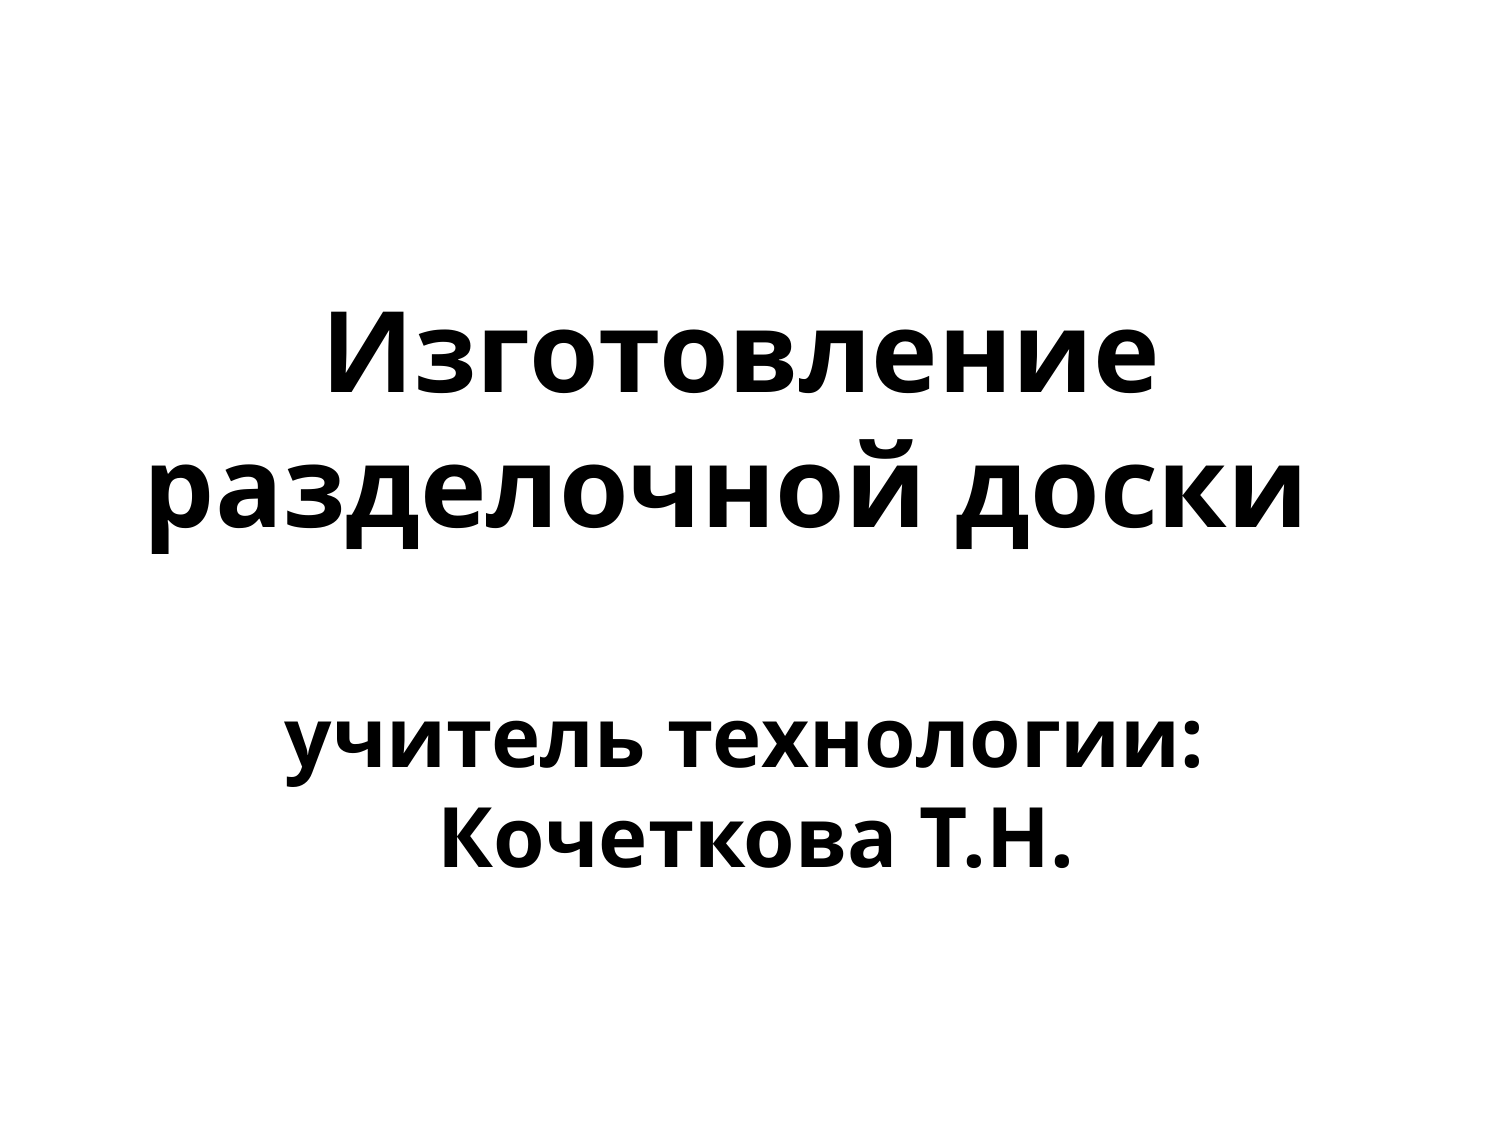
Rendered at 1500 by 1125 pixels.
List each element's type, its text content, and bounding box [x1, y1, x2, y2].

title Изготовление разделочной доски учитель технологии: Кочеткова Т.Н. [64, 137, 1447, 1125]
